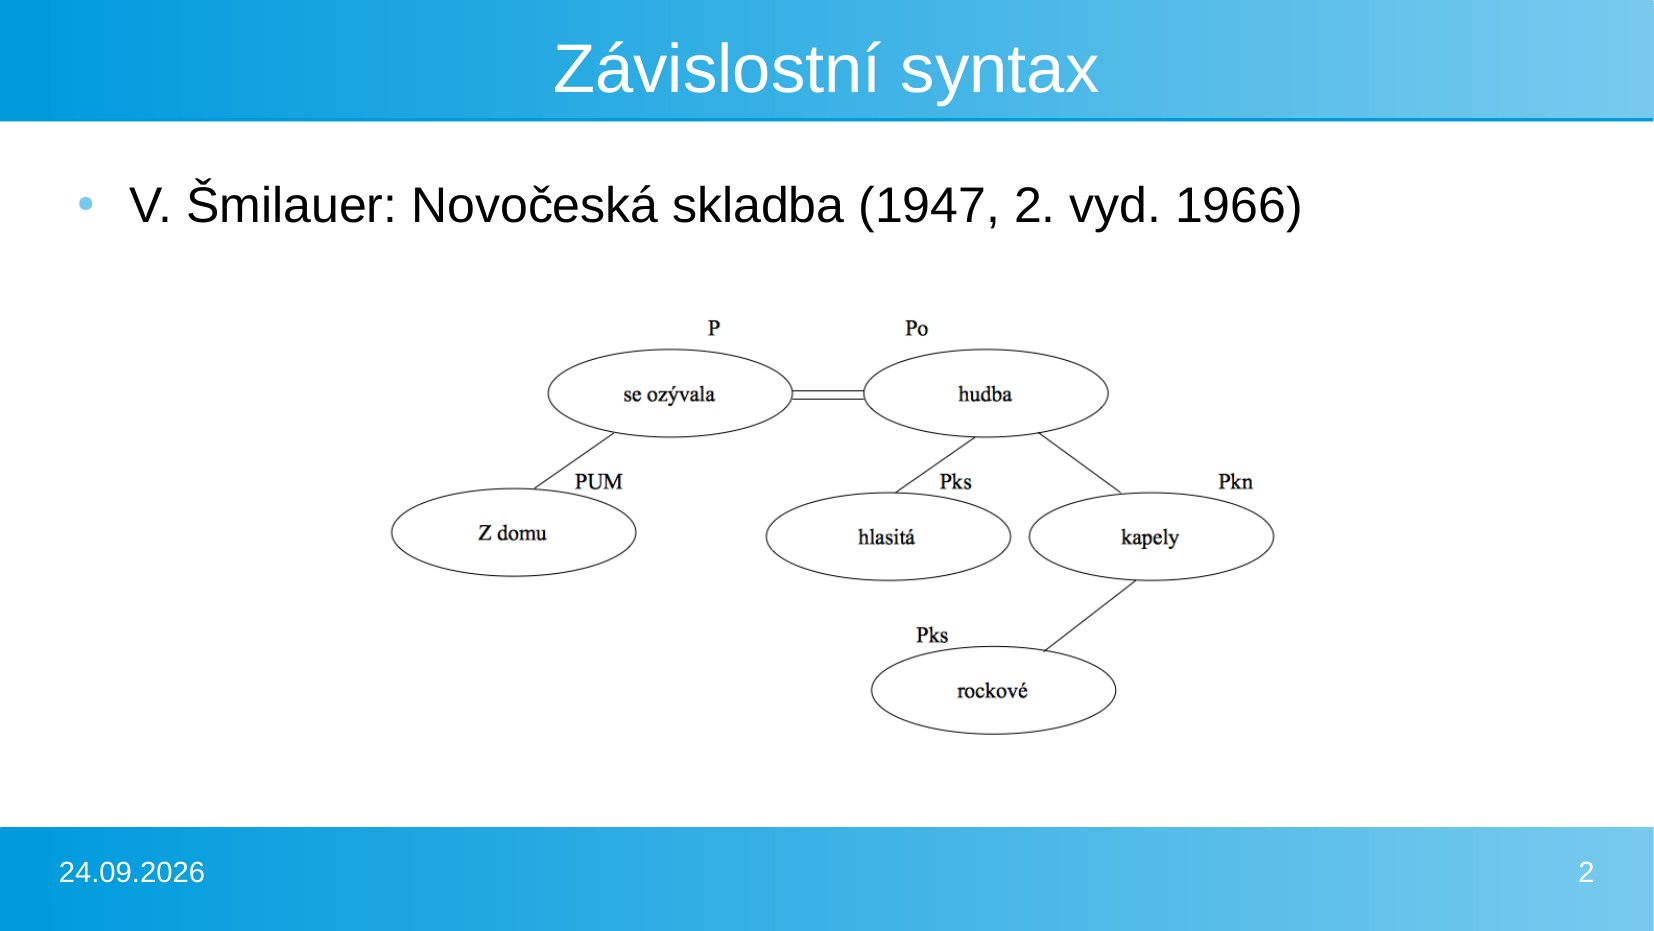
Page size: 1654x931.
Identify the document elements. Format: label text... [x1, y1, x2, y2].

picture [376, 312, 1281, 739]
list V. Šmilauer: Novočeská skladba (1947, 2. vyd. 1966) [59, 177, 1595, 768]
title Závislostní syntax [59, 29, 1595, 108]
